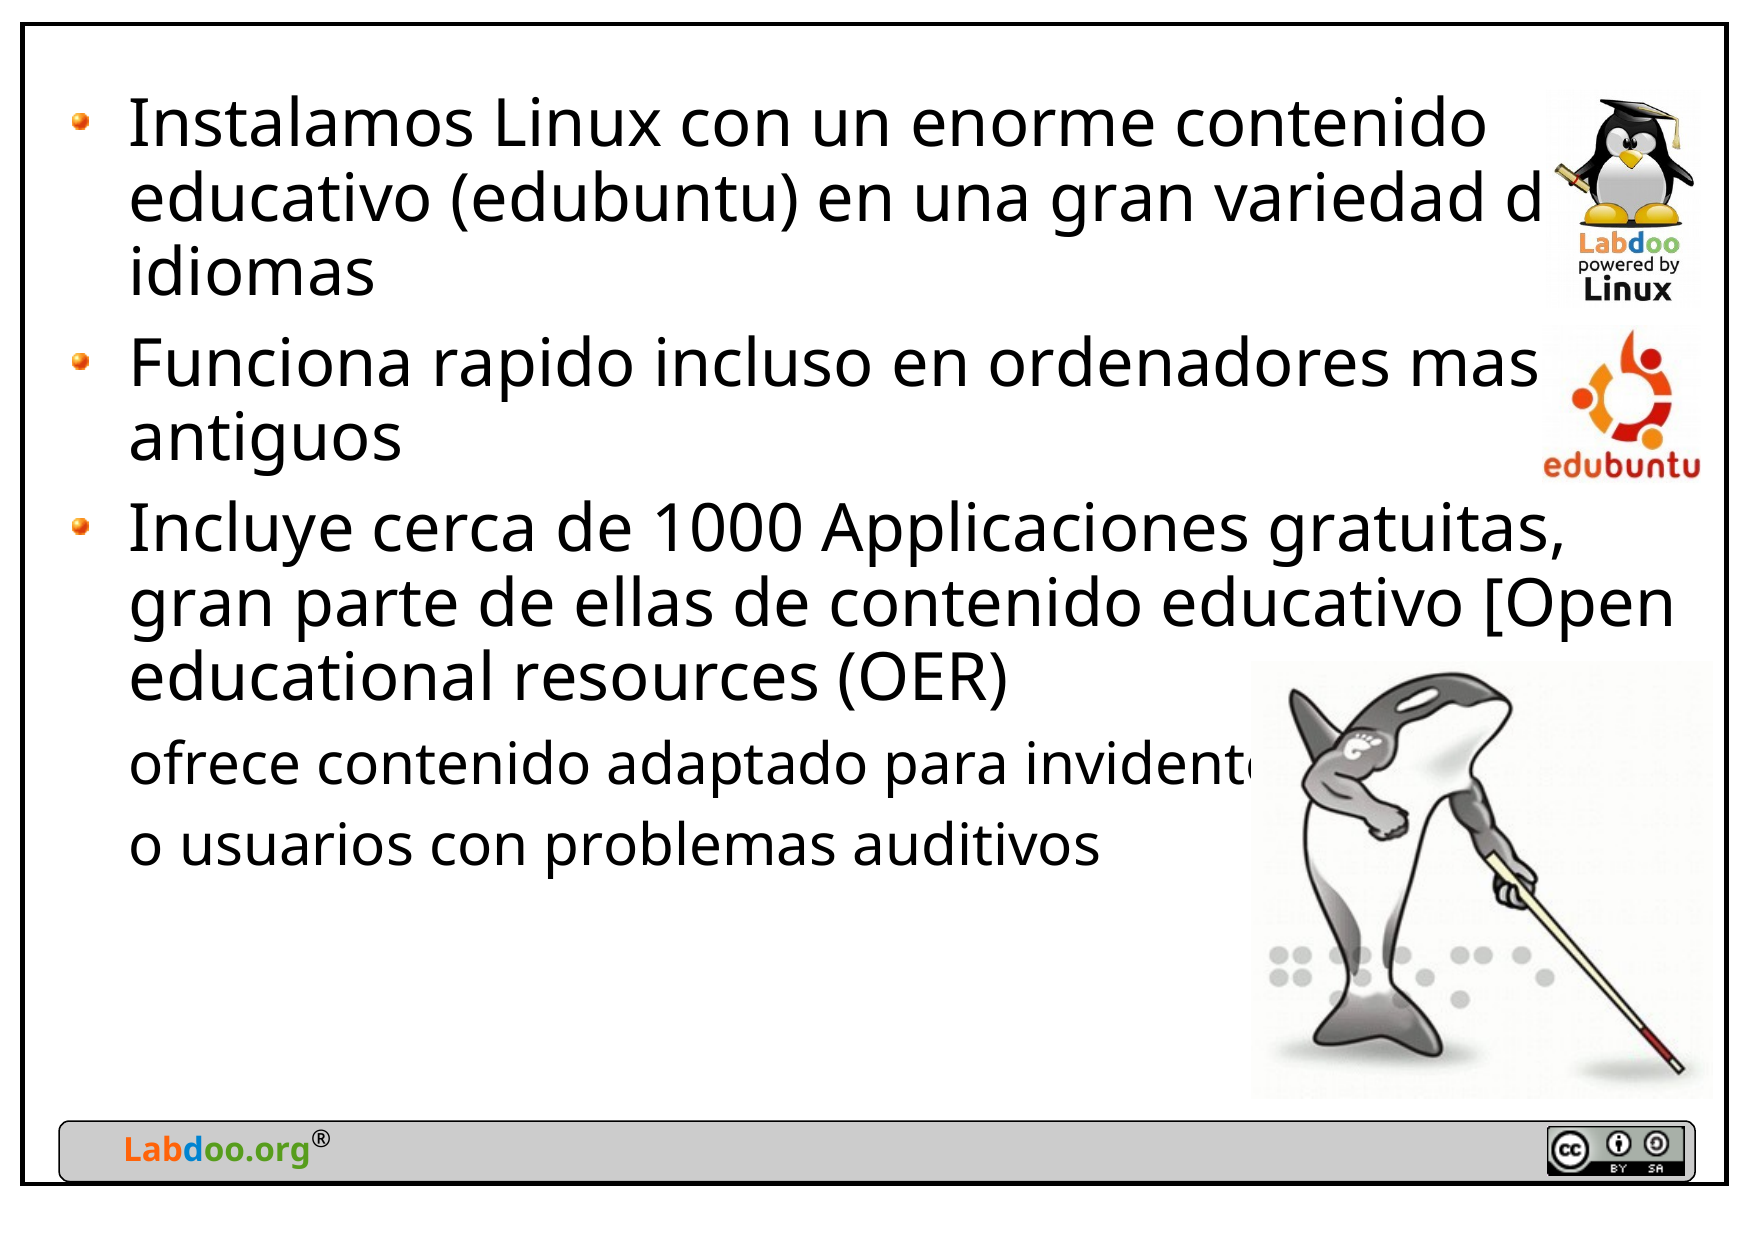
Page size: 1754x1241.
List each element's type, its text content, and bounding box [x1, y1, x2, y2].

picture [72, 113, 89, 130]
picture [1542, 325, 1701, 485]
text_box Instalamos Linux con un enorme contenido educativo (edubuntu) en una gran variedad de idiomas Funciona rapido incluso en ordenadores mas antiguos Incluye cerca de 1000 Applicaciones gratuitas, gran parte de ellas de contenido educativo [Open educational resources (OER) ofrece contenido adaptado para invidentes o usuarios con problemas auditivos [72, 82, 1689, 461]
picture [72, 518, 89, 535]
picture [1546, 89, 1701, 308]
picture [72, 353, 89, 370]
text_box Labdoo.org® [108, 1094, 1186, 1173]
picture [1547, 1126, 1685, 1176]
picture [1251, 661, 1713, 1099]
